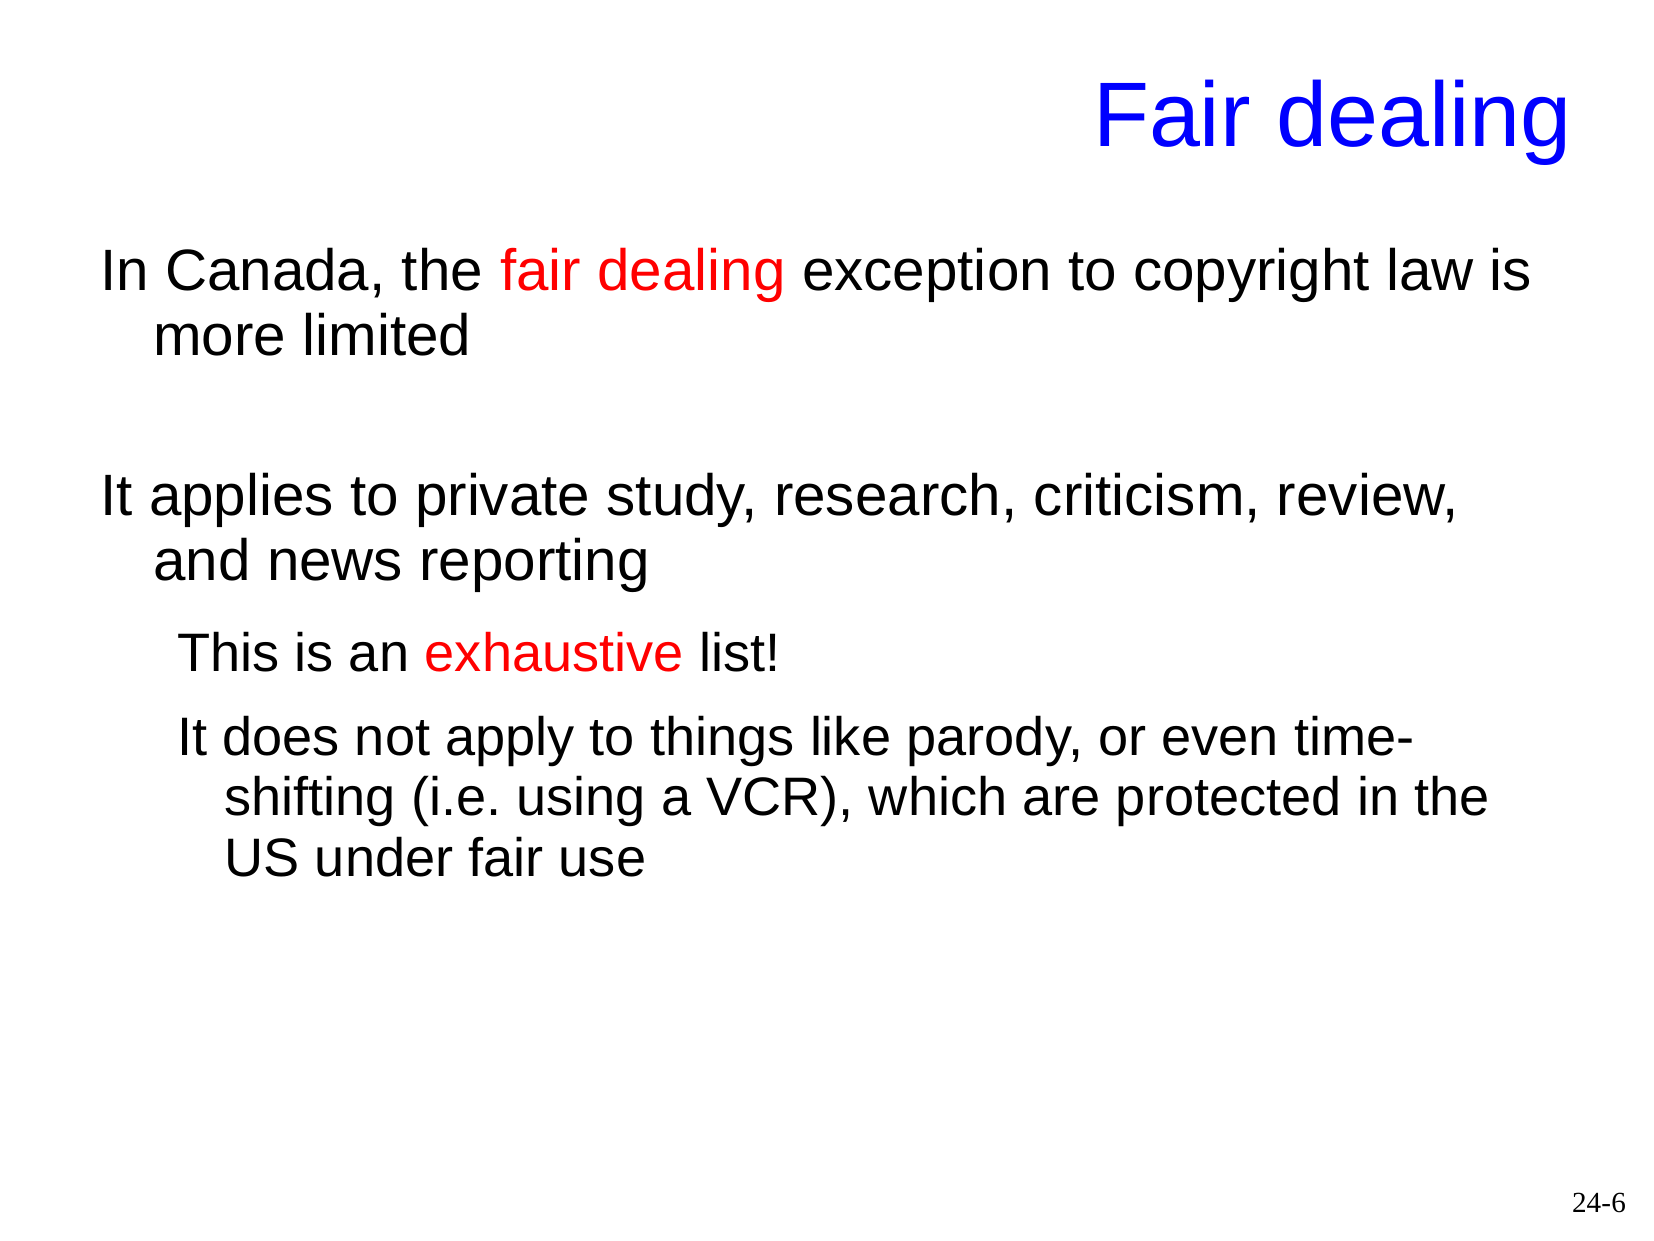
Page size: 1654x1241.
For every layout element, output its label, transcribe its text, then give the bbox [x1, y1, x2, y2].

title Fair dealing [84, 18, 1573, 211]
list In Canada, the fair dealing exception to copyright law is more limited It applies to private study, research, criticism, review, and news reporting This is an exhaustive list! It does not apply to things like parody, or even time-shifting (i.e. using a VCR), which are protected in the US under fair use [82, 237, 1571, 1156]
